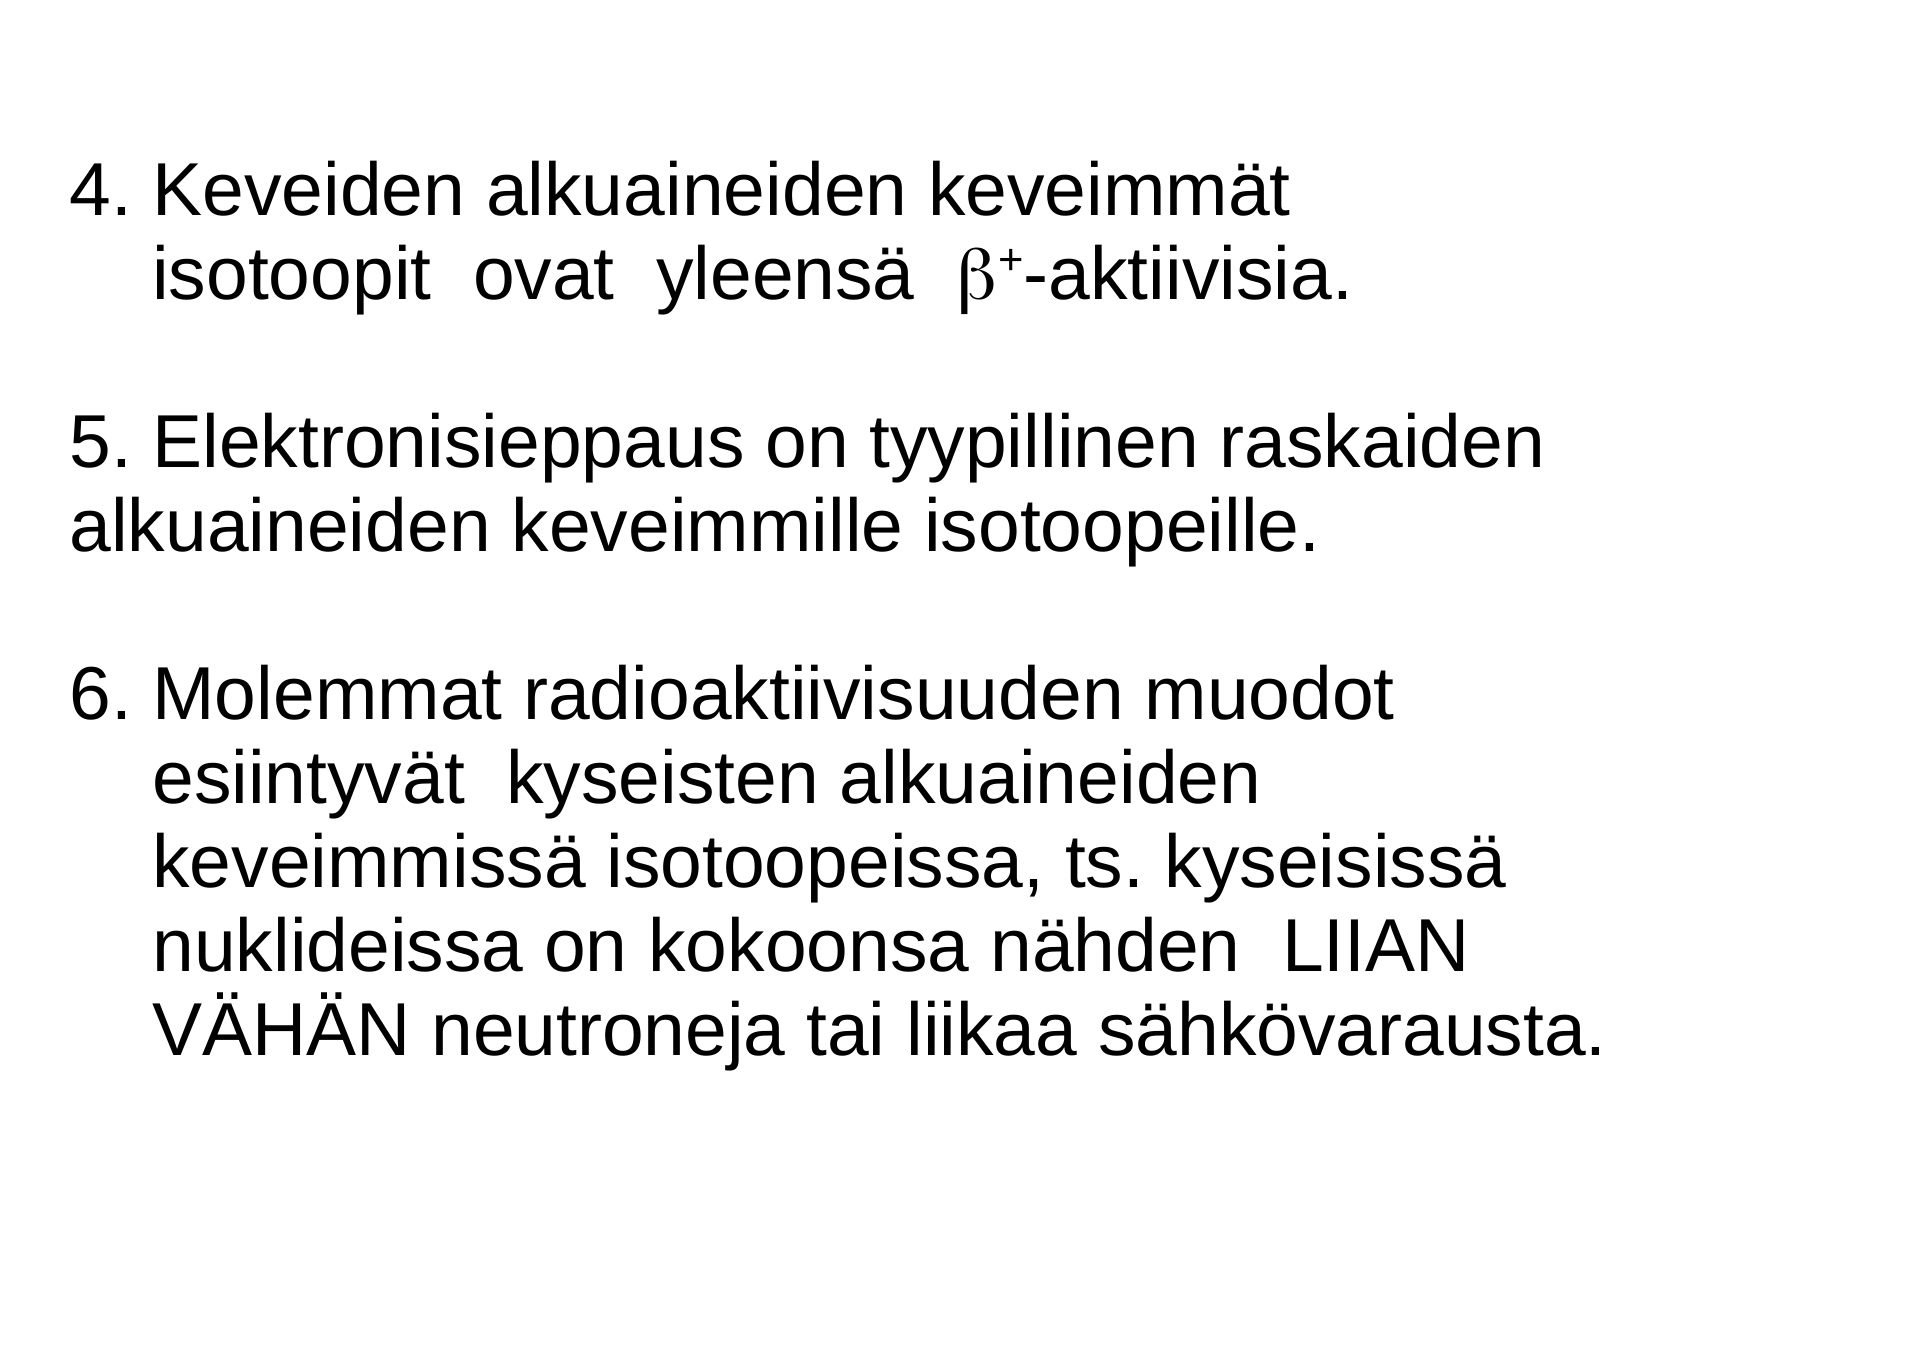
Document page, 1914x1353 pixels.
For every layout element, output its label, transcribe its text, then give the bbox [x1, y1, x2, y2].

text_box 4. Keveiden alkuaineiden keveimmät isotoopit ovat yleensä b+-aktiivisia. 5. Elektronisieppaus on tyypillinen raskaiden alkuaineiden keveimmille isotoopeille. 6. Molemmat radioaktiivisuuden muodot esiintyvät kyseisten alkuaineiden keveimmissä isotoopeissa, ts. kyseisissä nuklideissa on kokoonsa nähden LIIAN VÄHÄN neutroneja tai liikaa sähkövarausta. [54, 139, 1885, 1264]
